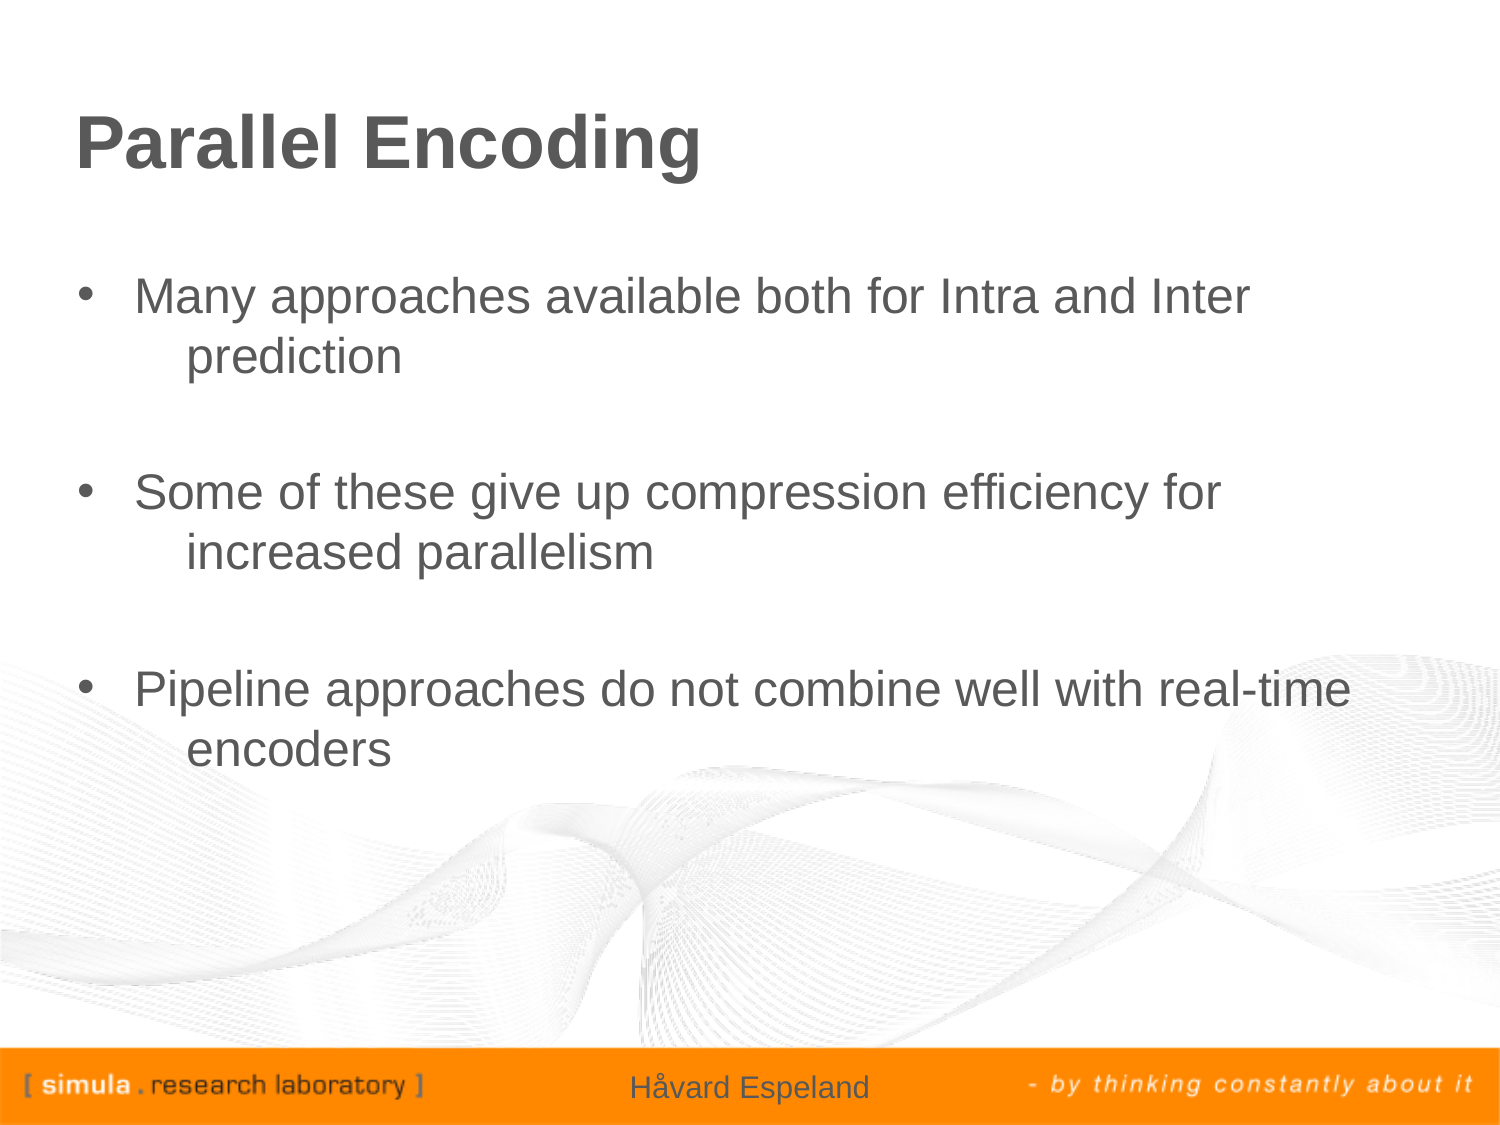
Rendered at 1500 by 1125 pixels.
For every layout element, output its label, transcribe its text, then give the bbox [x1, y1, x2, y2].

picture [0, 654, 1500, 1125]
list Many approaches available both for Intra and Inter prediction Some of these give up compression efficiency for increased parallelism Pipeline approaches do not combine well with real-time encoders [75, 263, 1425, 976]
title Parallel Encoding [75, 44, 1425, 233]
